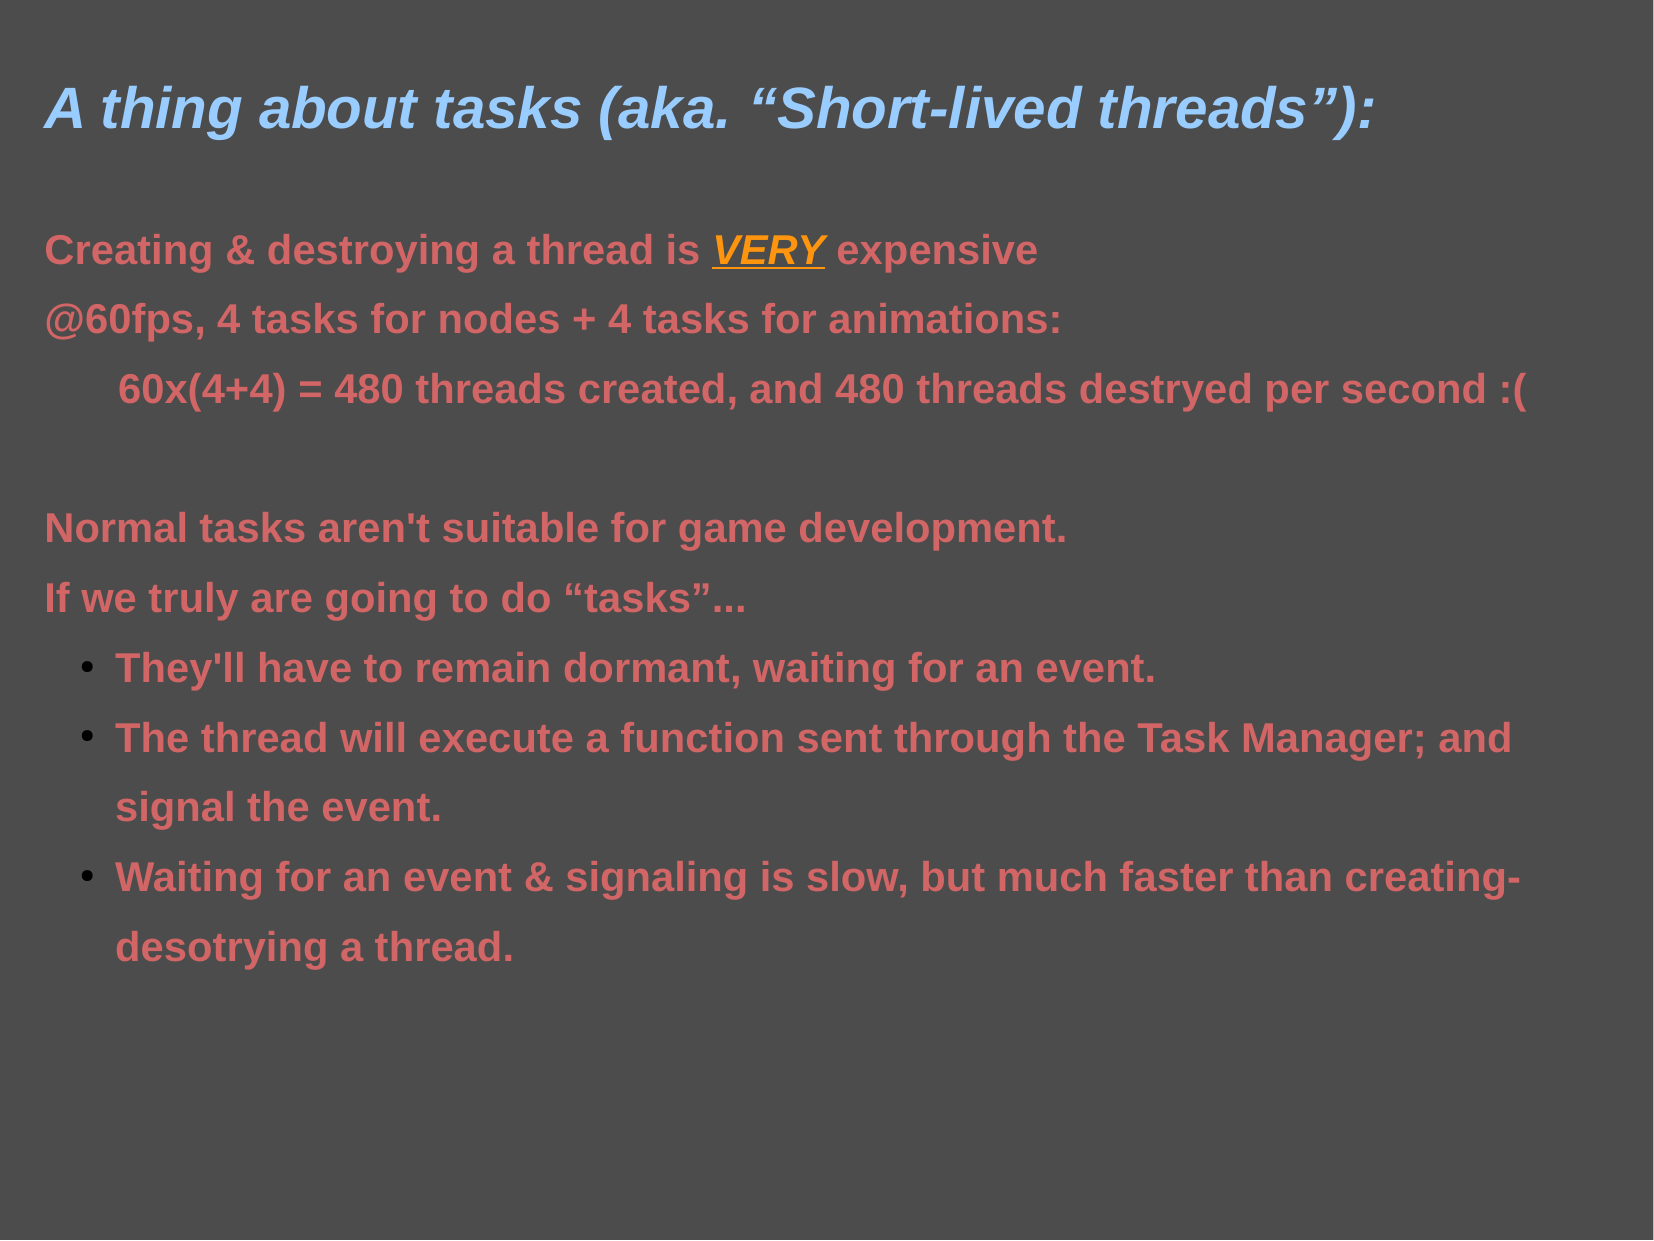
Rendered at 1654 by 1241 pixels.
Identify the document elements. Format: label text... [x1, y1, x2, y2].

text_box A thing about tasks (aka. “Short-lived threads”): Creating & destroying a thread is VERY expensive @60fps, 4 tasks for nodes + 4 tasks for animations: 60x(4+4) = 480 threads created, and 480 threads destryed per second :( Normal tasks aren't suitable for game development. If we truly are going to do “tasks”... They'll have to remain dormant, waiting for an event. The thread will execute a function sent through the Task Manager; and signal the event. Waiting for an event & signaling is slow, but much faster than creating-desotrying a thread. [29, 35, 1595, 965]
